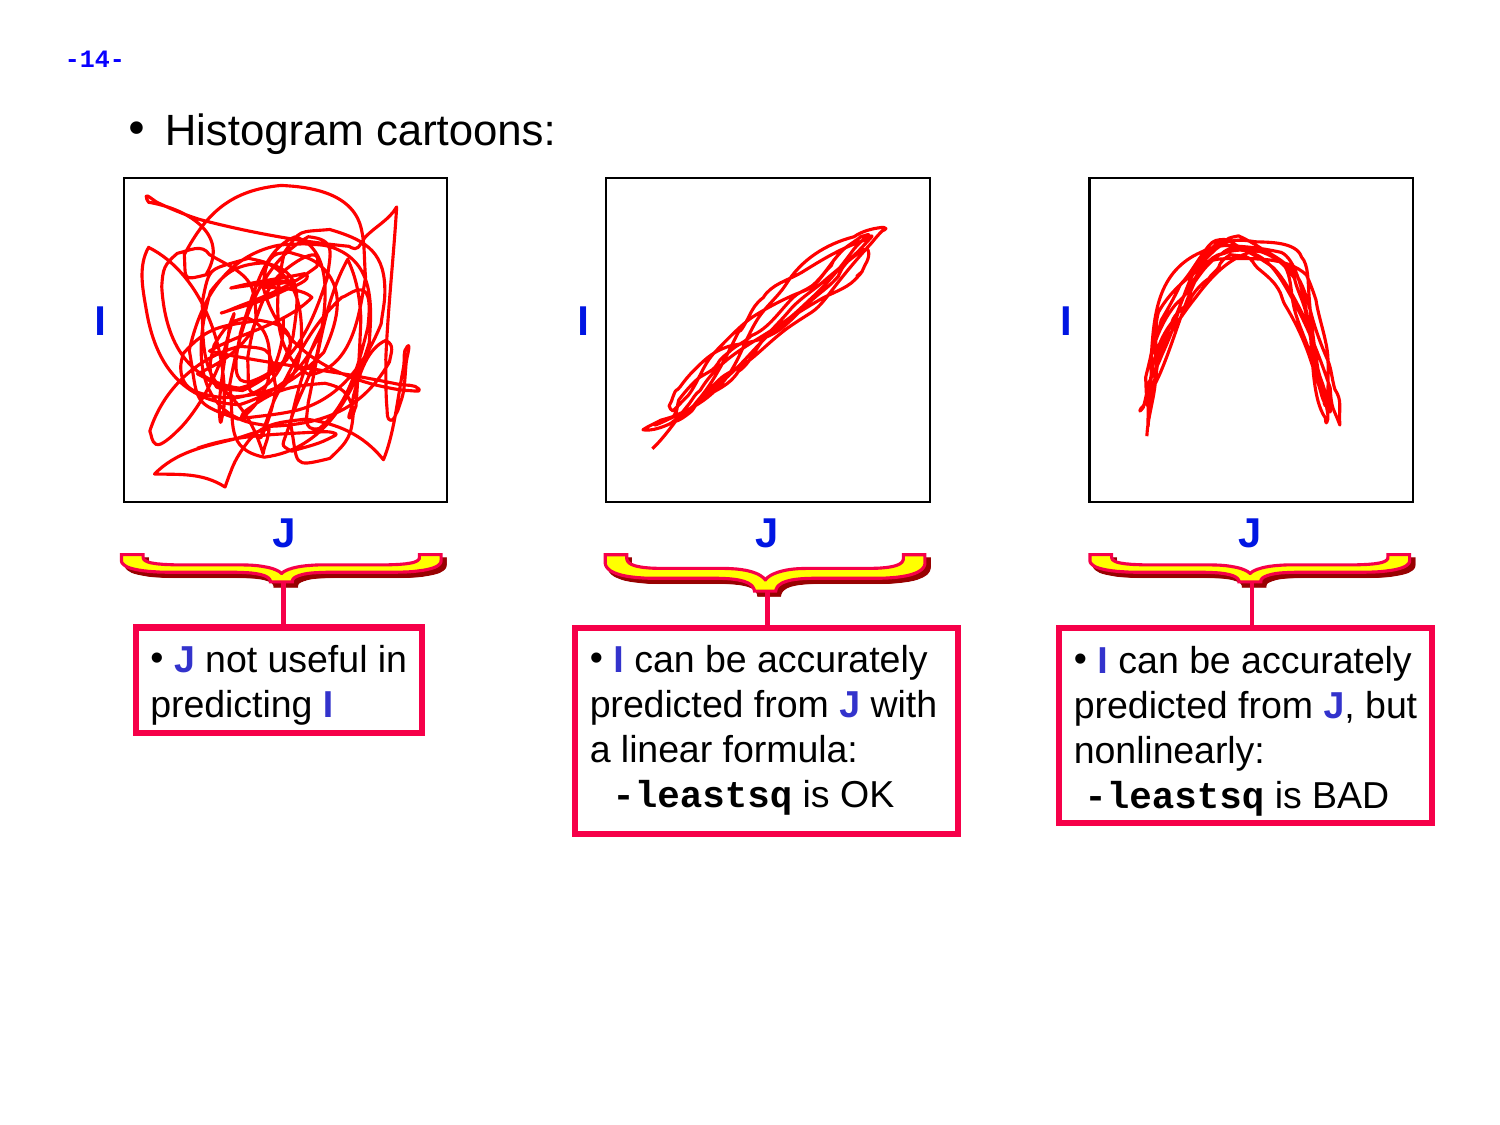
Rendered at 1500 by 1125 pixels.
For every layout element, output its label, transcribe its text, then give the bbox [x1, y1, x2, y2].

text_box } [605, 554, 925, 592]
text_box Histogram cartoons: [112, 93, 1438, 1075]
text_box I [562, 286, 604, 352]
text_box I [1045, 286, 1087, 352]
text_box } [121, 554, 442, 582]
text_box J [1223, 498, 1277, 564]
text_box J not useful in predicting I [135, 627, 423, 733]
text_box I [79, 286, 121, 352]
text_box I can be accurately predicted from J, but nonlinearly: -leastsq is BAD [1059, 627, 1433, 824]
text_box J [740, 498, 794, 564]
text_box } [1089, 554, 1410, 582]
text_box J [257, 498, 311, 564]
text_box I can be accurately predicted from J with a linear formula: -leastsq is OK [574, 627, 959, 835]
